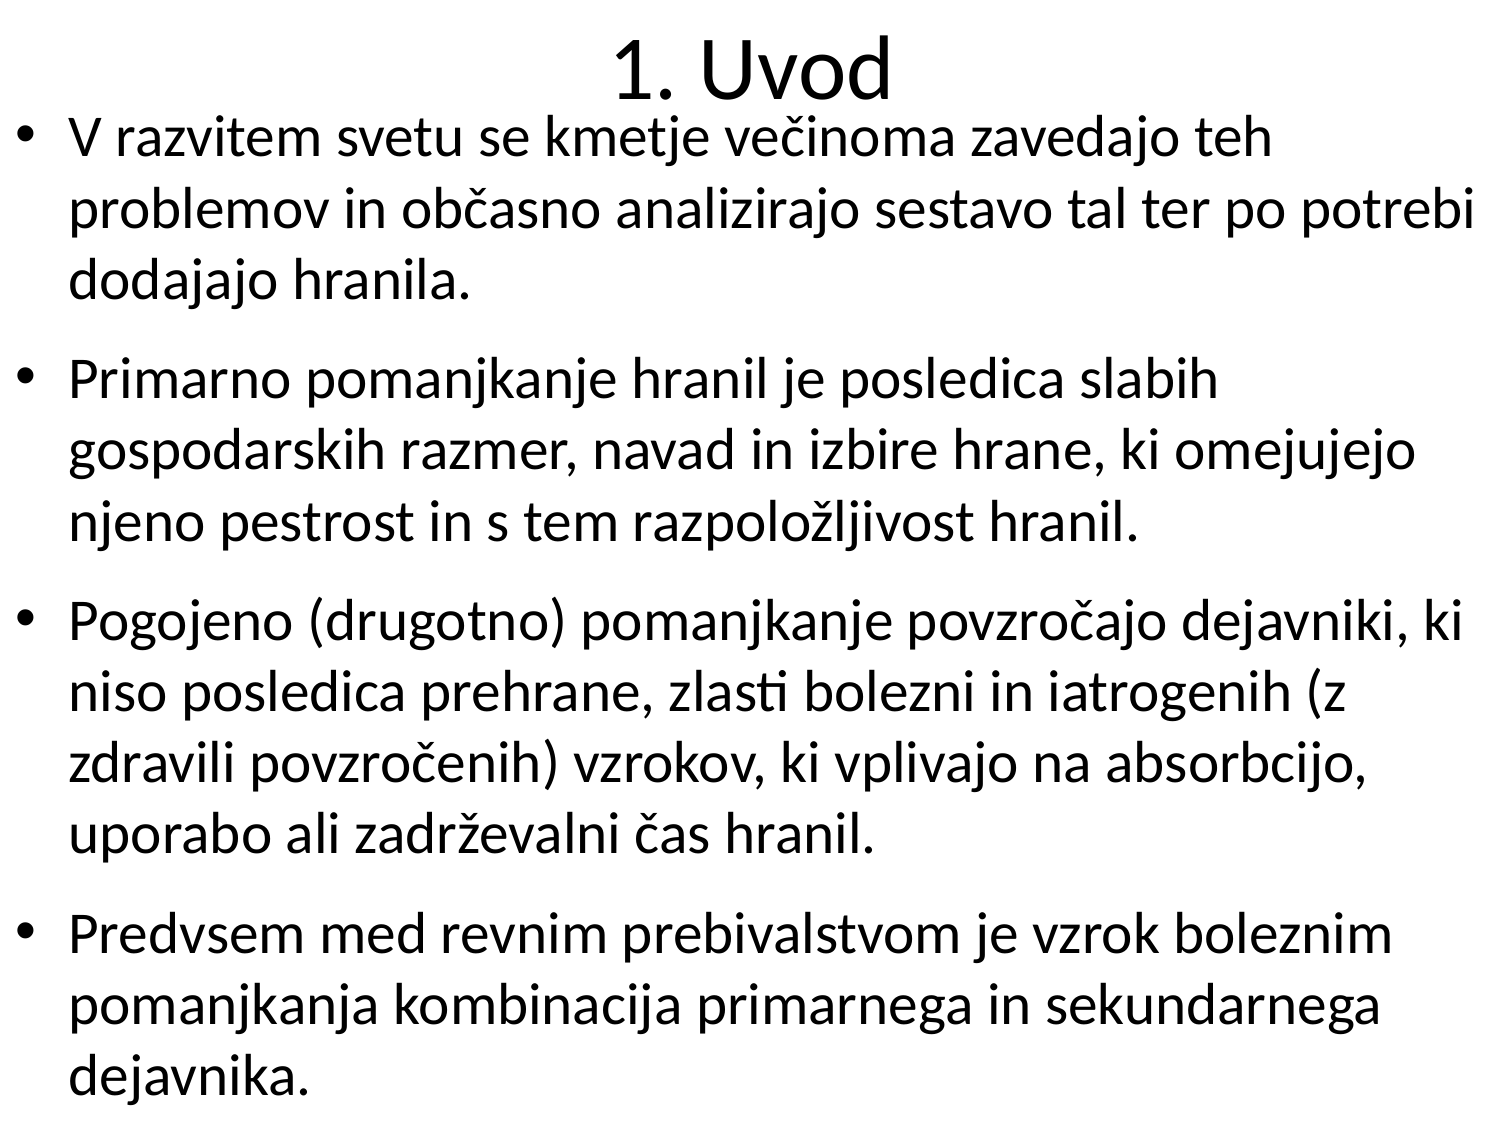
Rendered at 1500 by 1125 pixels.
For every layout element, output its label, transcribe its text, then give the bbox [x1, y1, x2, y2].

title 1. Uvod [76, 0, 1427, 90]
list V razvitem svetu se kmetje večinoma zavedajo teh problemov in občasno analizirajo sestavo tal ter po potrebi dodajajo hranila. Primarno pomanjkanje hranil je posledica slabih gospodarskih razmer, navad in izbire hrane, ki omejujejo njeno pestrost in s tem razpoložljivost hranil. Pogojeno (drugotno) pomanjkanje povzročajo dejavniki, ki niso posledica prehrane, zlasti bolezni in iatrogenih (z zdravili povzročenih) vzrokov, ki vplivajo na absorbcijo, uporabo ali zadrževalni čas hranil. Predvsem med revnim prebivalstvom je vzrok boleznim pomanjkanja kombinacija primarnega in sekundarnega dejavnika. [0, 90, 1500, 1125]
